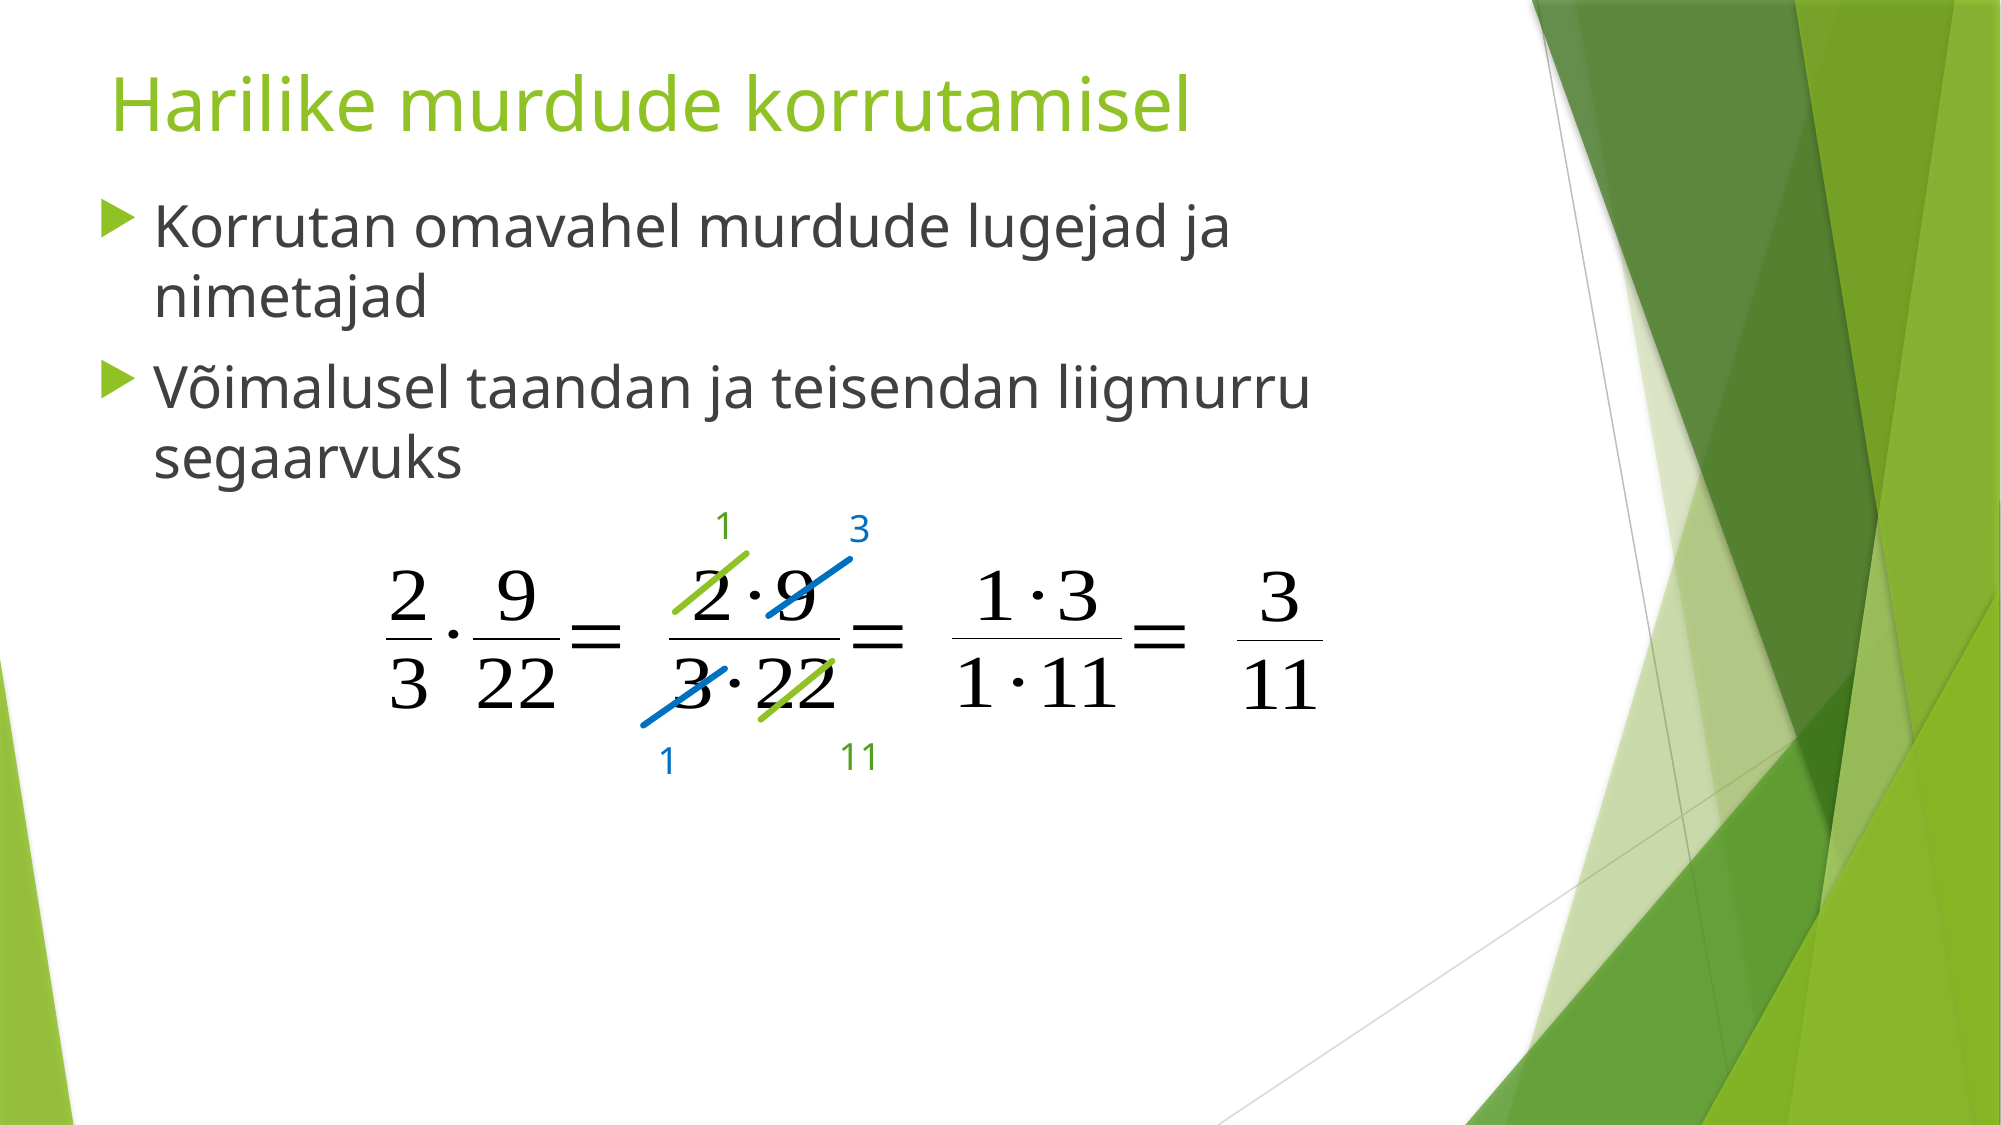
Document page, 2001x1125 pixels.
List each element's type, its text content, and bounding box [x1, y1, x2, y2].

chart [658, 553, 923, 725]
chart [941, 553, 1206, 724]
text_box 3 [834, 497, 886, 557]
chart [1227, 555, 1334, 726]
chart [375, 553, 641, 725]
text_box 1 [642, 729, 694, 790]
title Harilike murdude korrutamisel [94, 48, 1505, 266]
text_box 11 [823, 725, 897, 786]
text_box 1 [699, 494, 751, 555]
list Korrutan omavahel murdude lugejad ja nimetajad Võimalusel taandan ja teisendan liigmurru segaarvuks [82, 182, 1449, 531]
